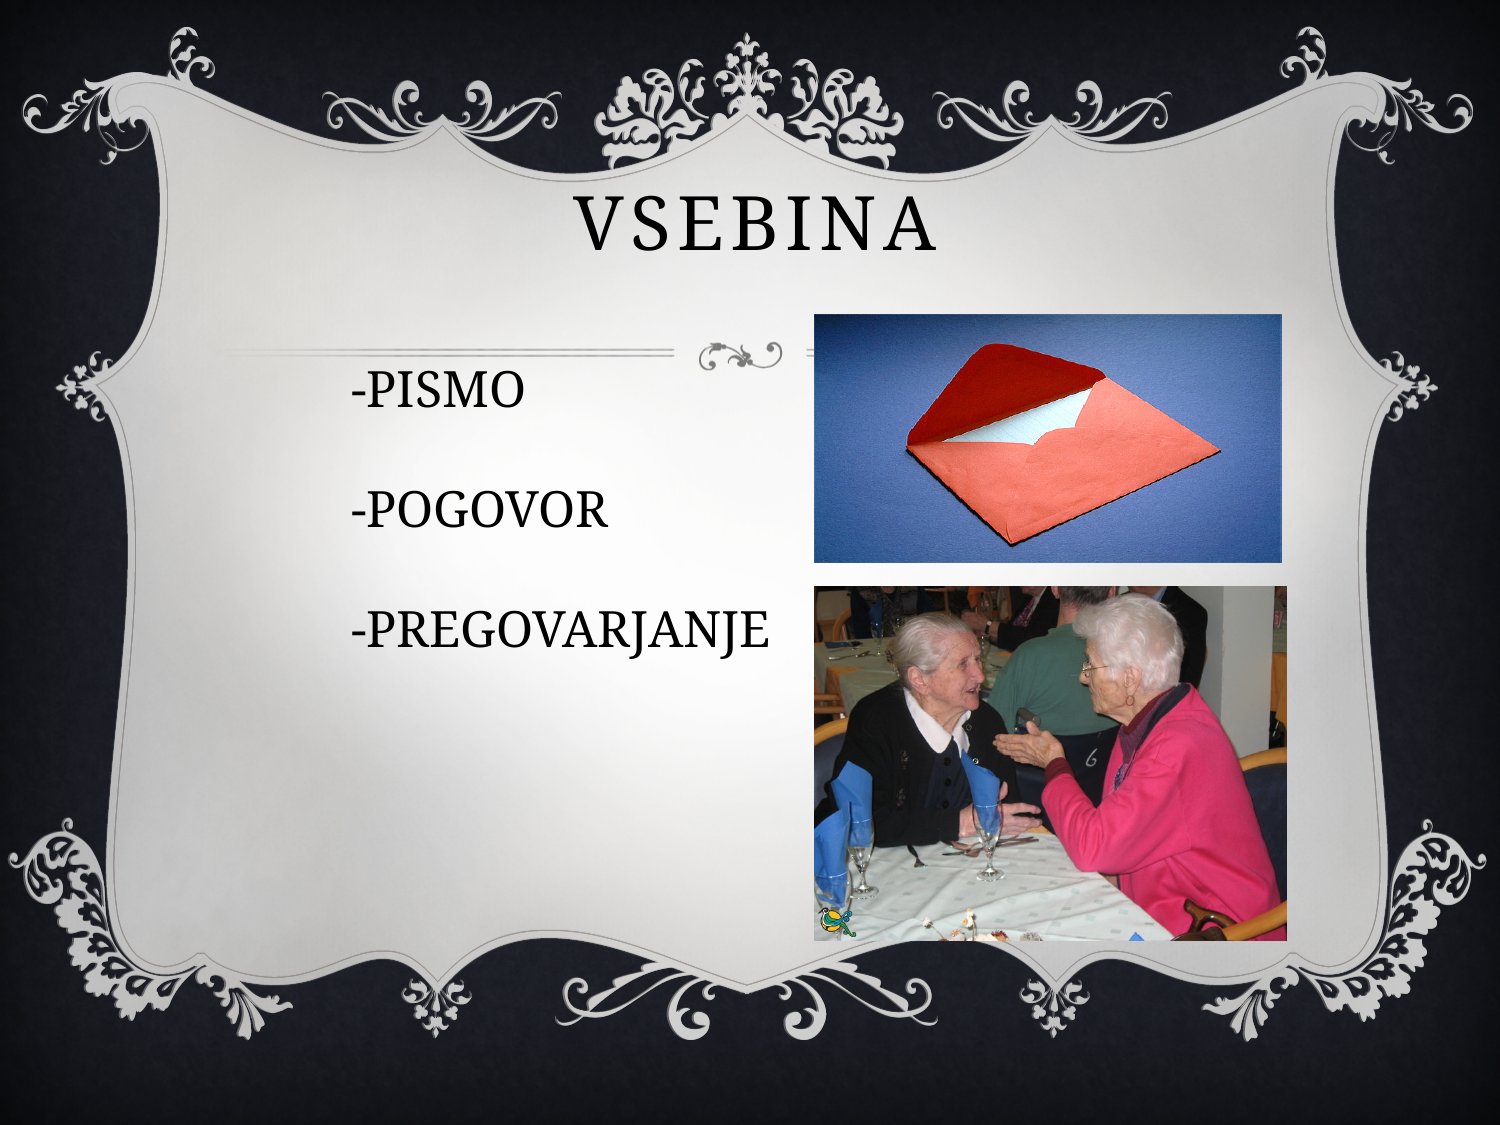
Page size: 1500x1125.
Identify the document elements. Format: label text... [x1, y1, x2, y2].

title VSEBINA [230, 160, 1281, 274]
text_box -PISMO -POGOVOR -PREGOVARJANJE [336, 349, 916, 665]
picture [0, 0, 1500, 1125]
